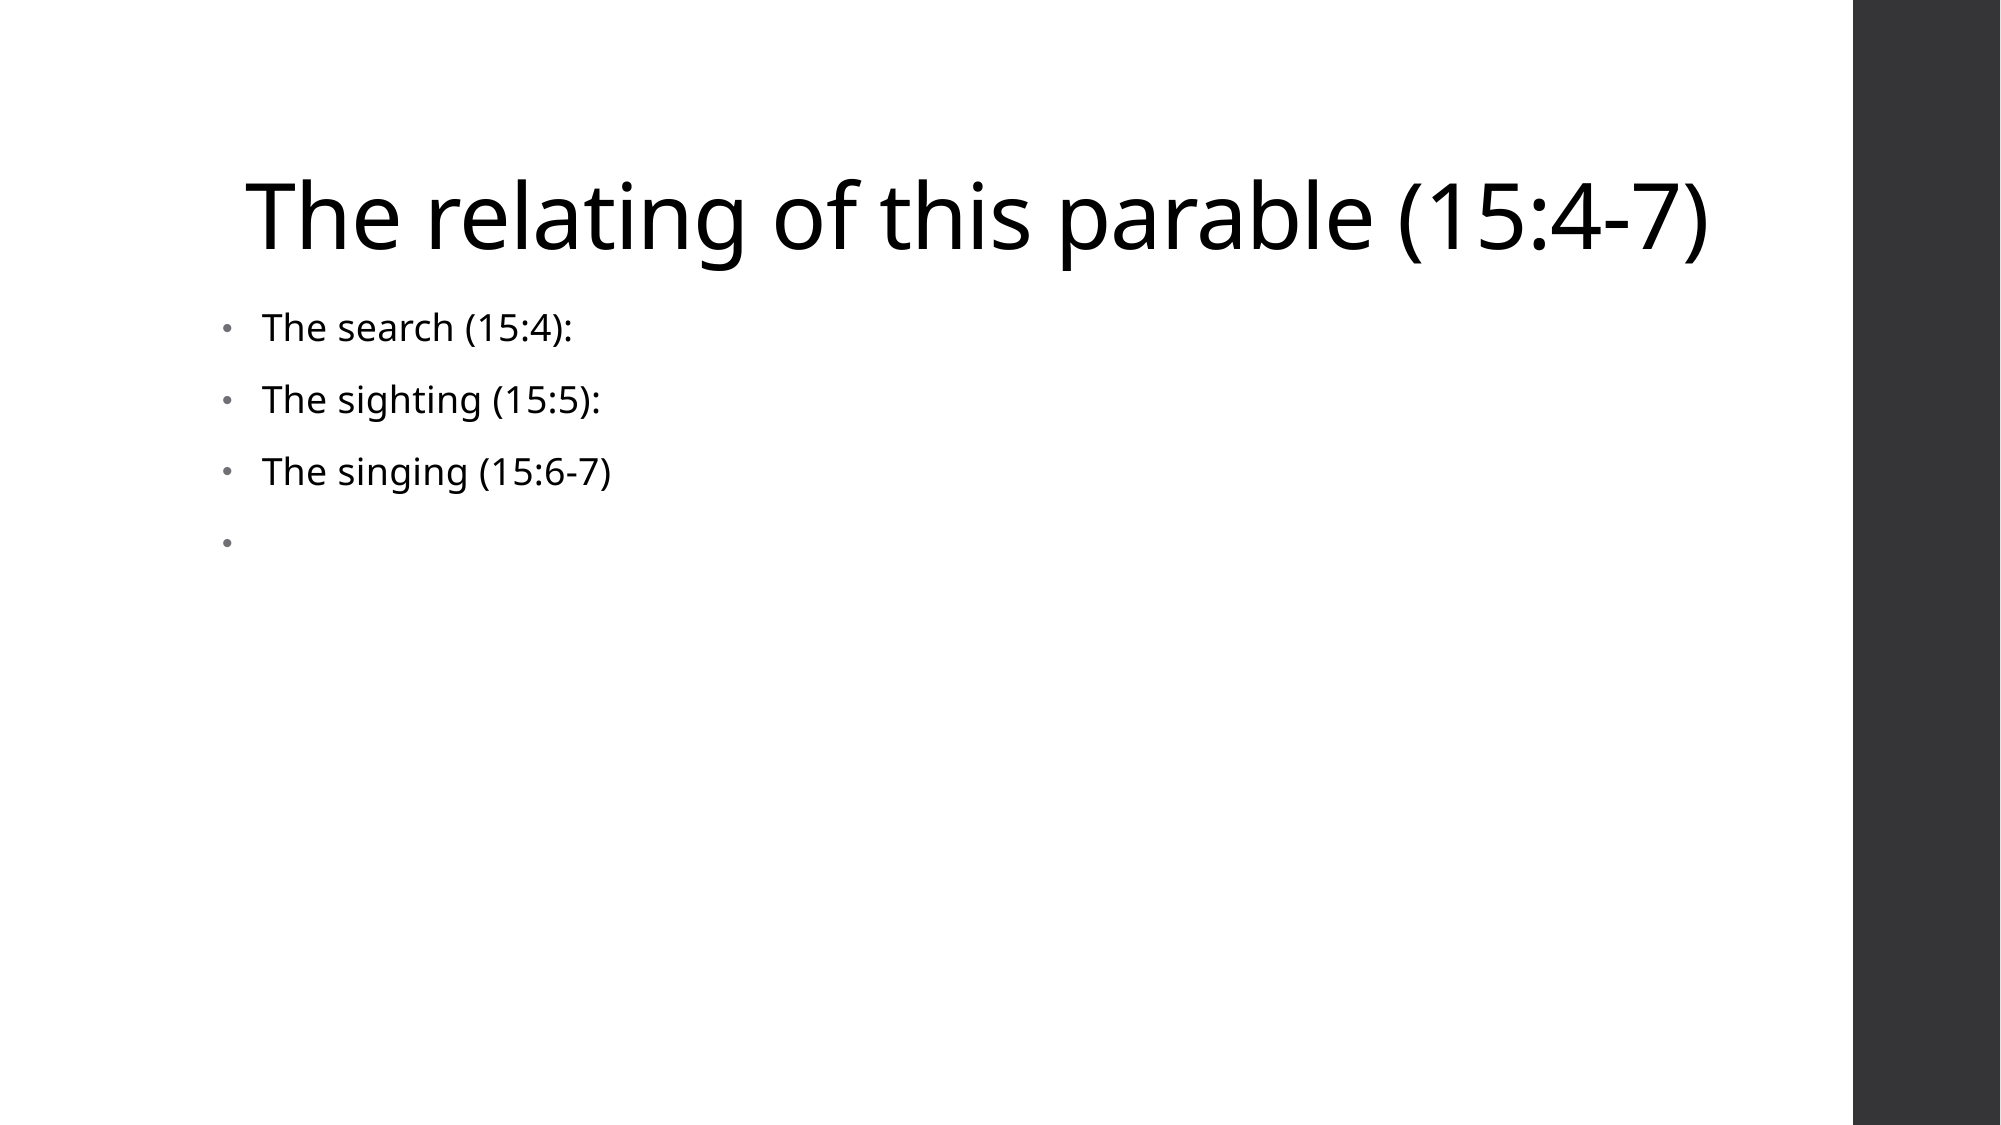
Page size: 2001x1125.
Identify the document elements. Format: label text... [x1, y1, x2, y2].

title The relating of this parable (15:4-7) [206, 60, 1797, 278]
list The search (15:4): The sighting (15:5): The singing (15:6-7) [206, 299, 1617, 1014]
